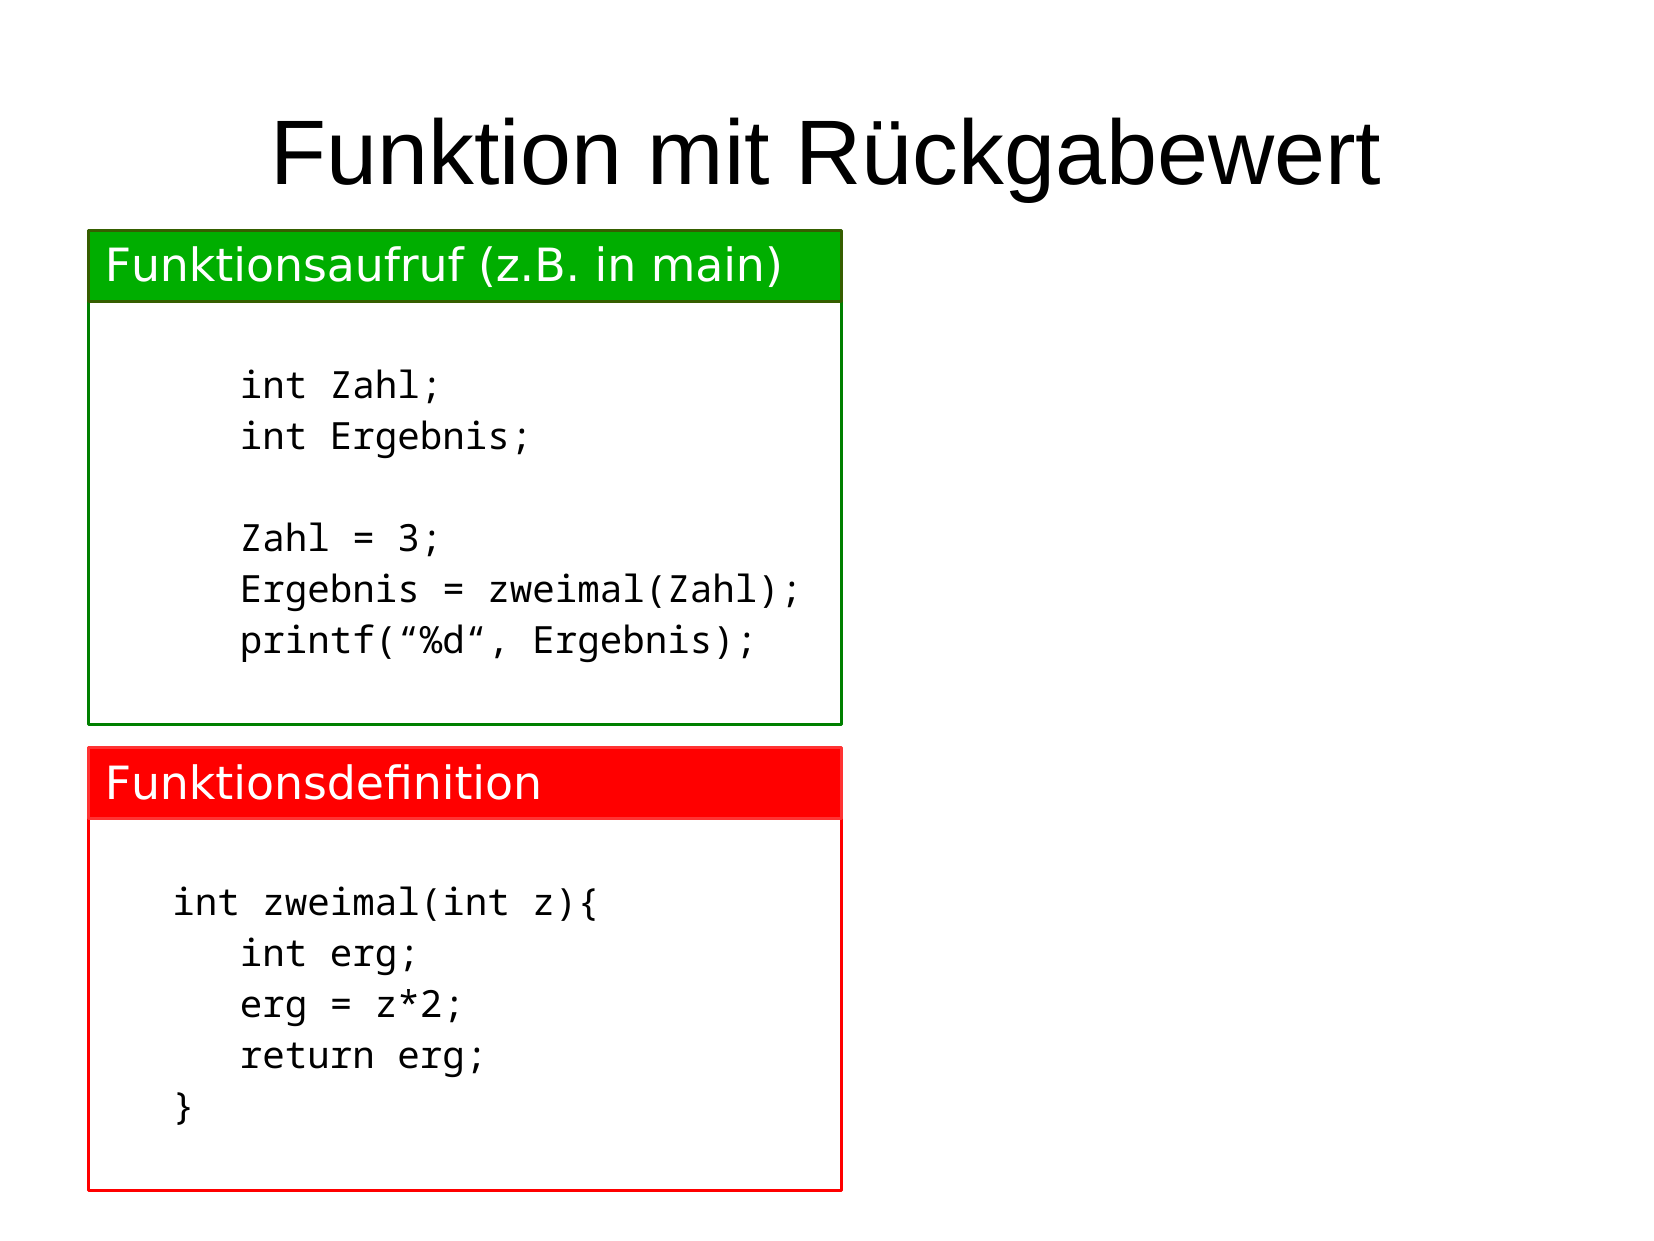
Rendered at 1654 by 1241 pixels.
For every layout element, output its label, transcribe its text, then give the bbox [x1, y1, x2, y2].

text_box int zweimal(int z){ int erg; erg = z*2; return erg; } [88, 820, 842, 1139]
text_box int Zahl; int Ergebnis; Zahl = 3; Ergebnis = zweimal(Zahl); printf(“%d“, Ergebnis); [88, 303, 842, 665]
text_box Funktionsdefinition [88, 747, 842, 819]
text_box Funktionsaufruf (z.B. in main) [88, 257, 842, 302]
title Funktion mit Rückgabewert [82, 49, 1571, 257]
